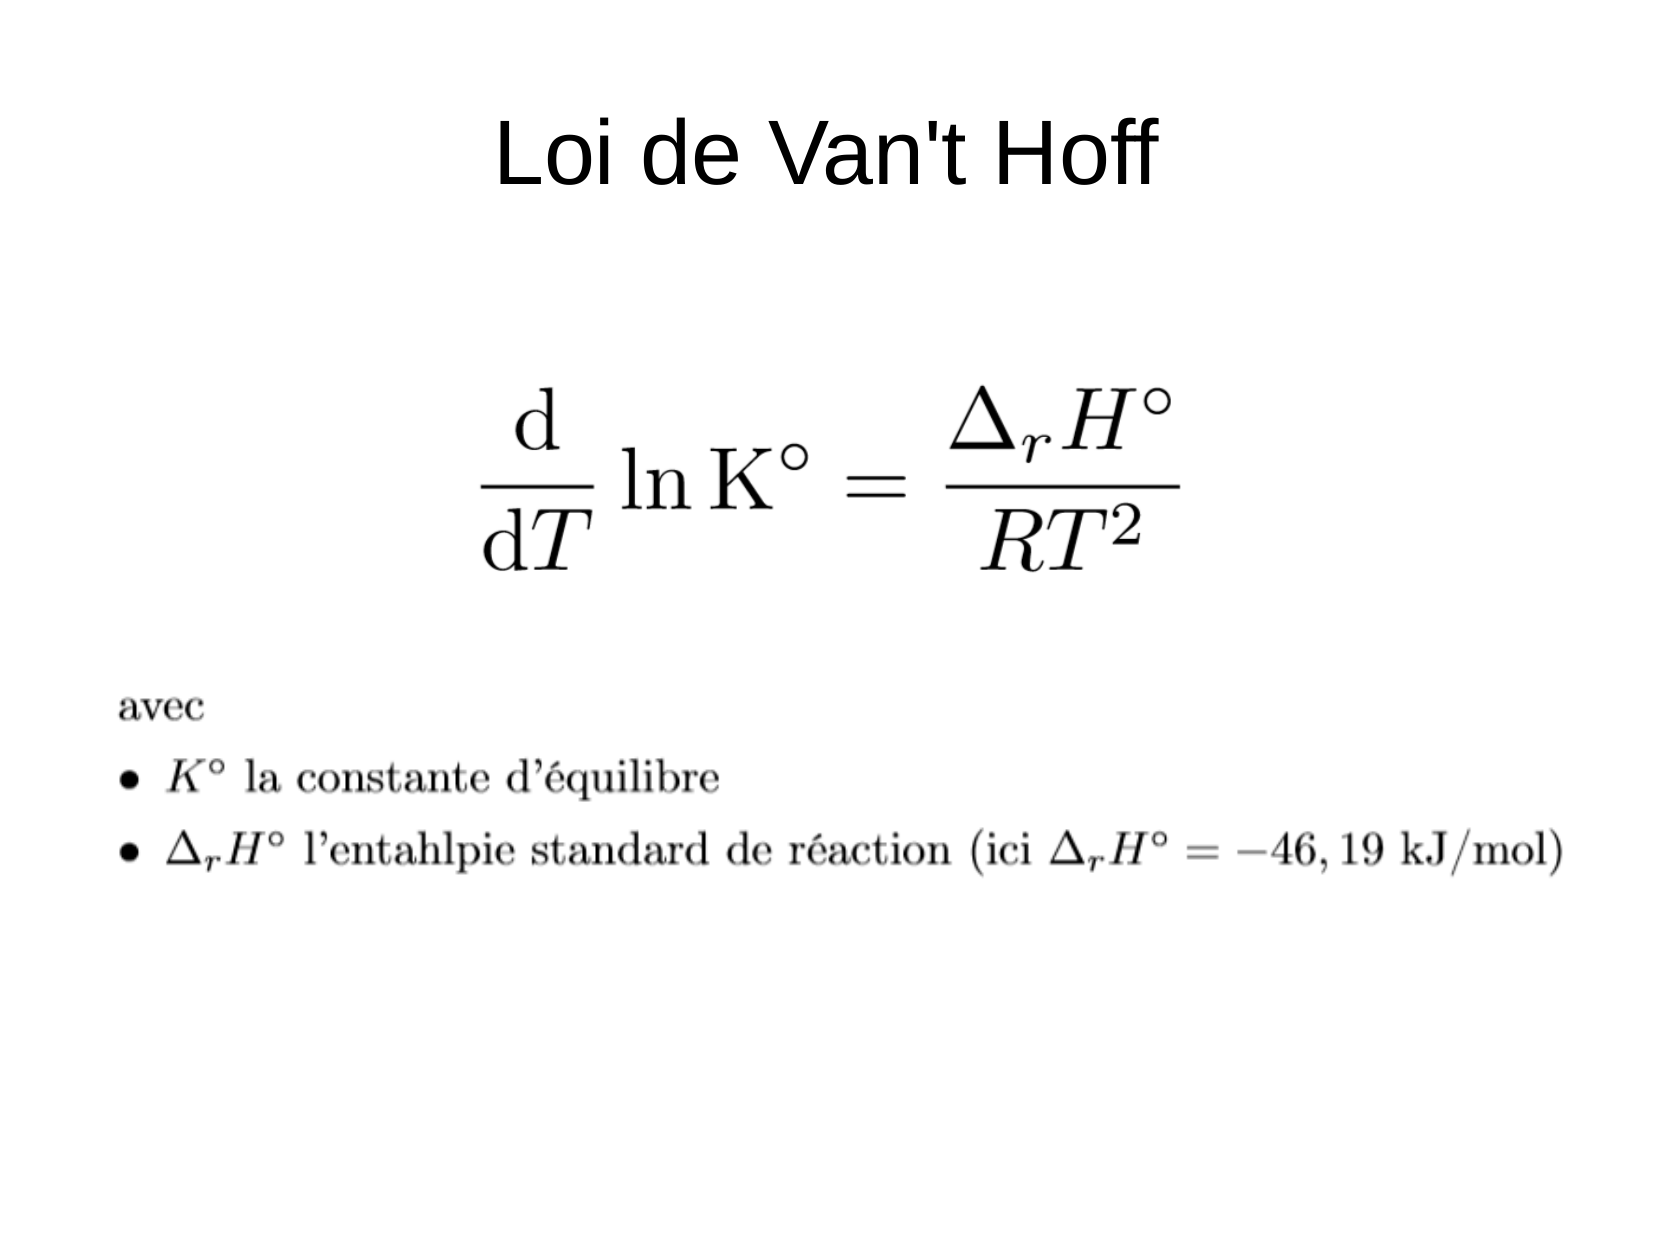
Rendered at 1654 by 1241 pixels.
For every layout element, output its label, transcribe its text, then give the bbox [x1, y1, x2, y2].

picture [447, 354, 1217, 609]
title Loi de Van't Hoff [82, 49, 1571, 257]
picture [94, 673, 1583, 899]
